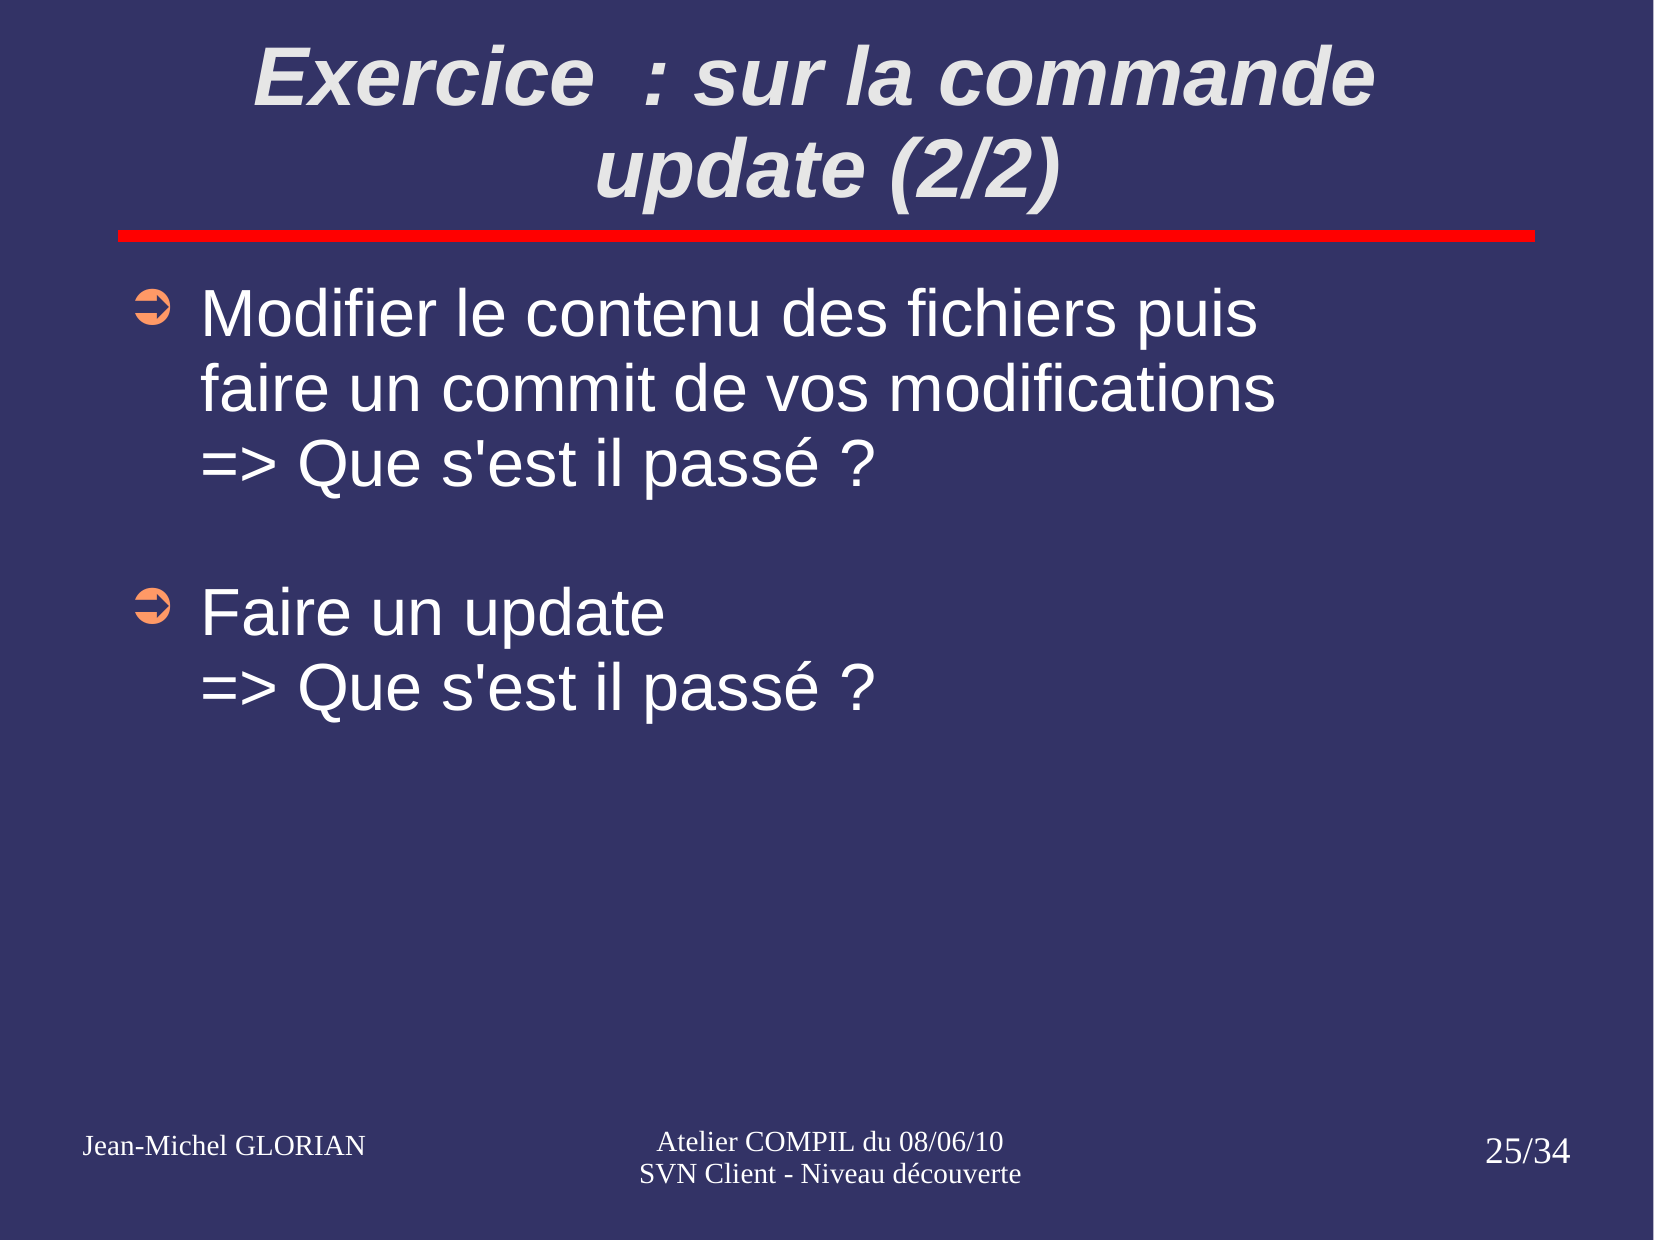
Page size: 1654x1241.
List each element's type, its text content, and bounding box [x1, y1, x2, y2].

list Modifier le contenu des fichiers puis faire un commit de vos modifications => Que s'est il passé ? Faire un update => Que s'est il passé ? [118, 276, 1536, 1078]
title Exercice : sur la commande update (2/2) [121, 26, 1534, 219]
